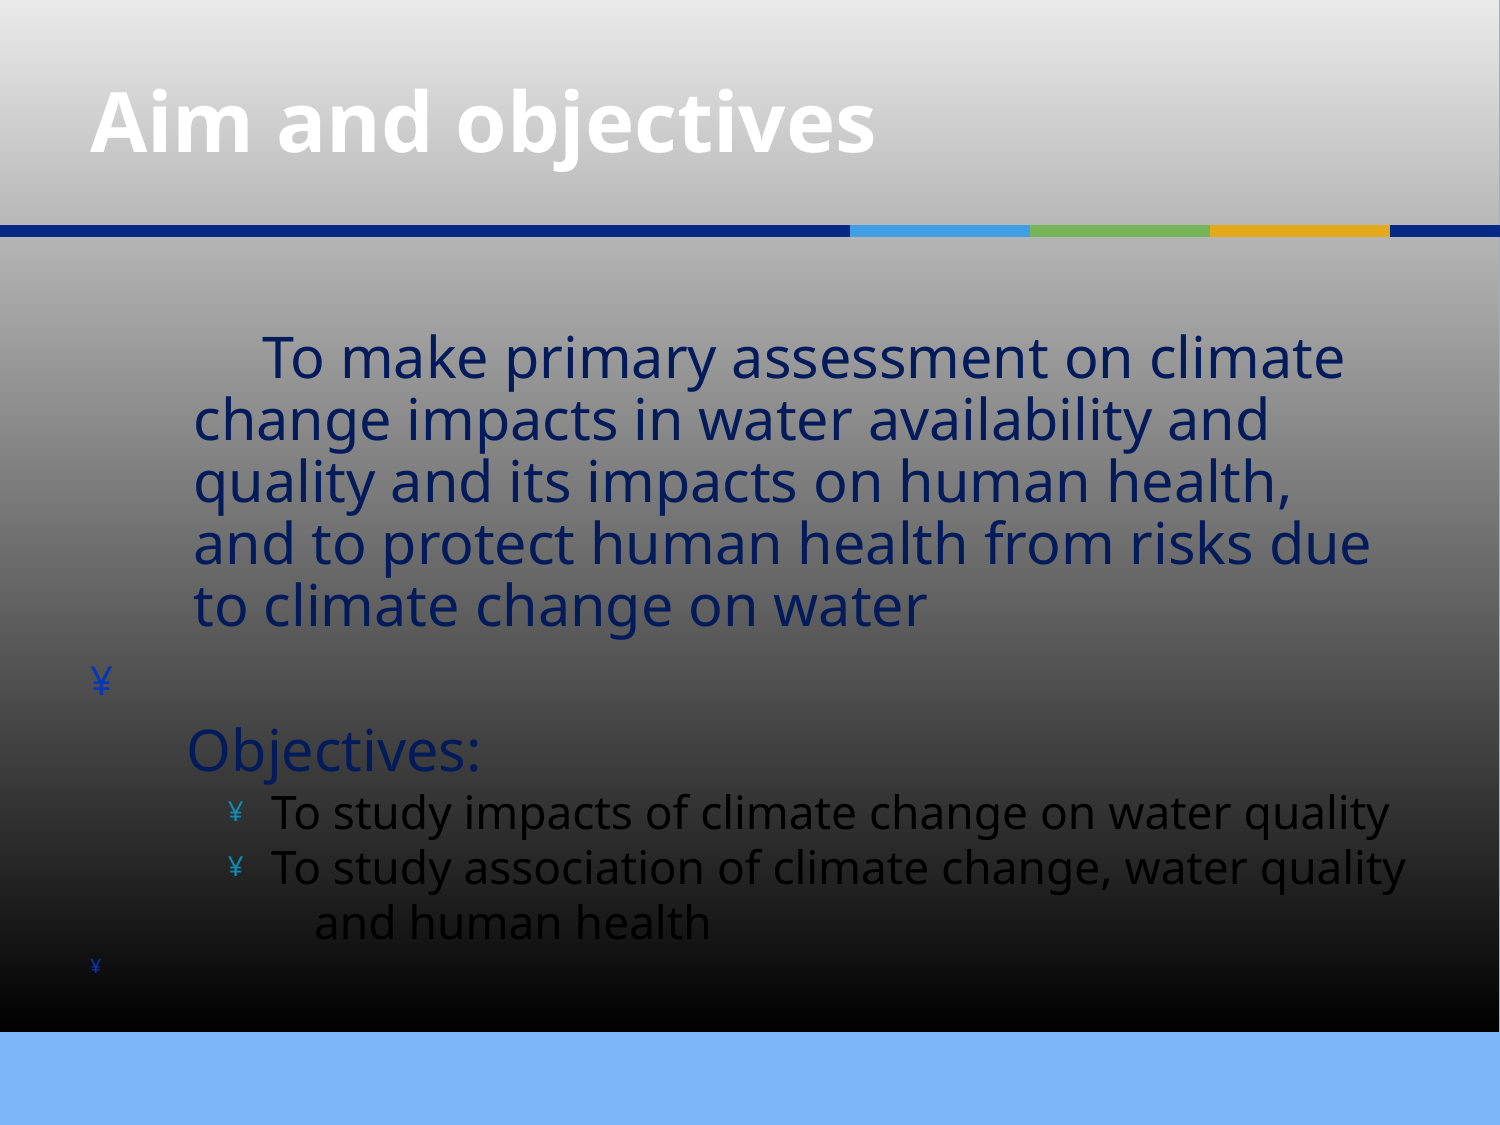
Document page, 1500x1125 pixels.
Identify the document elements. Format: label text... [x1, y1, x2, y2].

title Aim and objectives [75, 24, 1426, 213]
list To make primary assessment on climate change impacts in water availability and quality and its impacts on human health, and to protect human health from risks due to climate change on water Objectives: To study impacts of climate change on water quality To study association of climate change, water quality and human health [75, 246, 1426, 1006]
